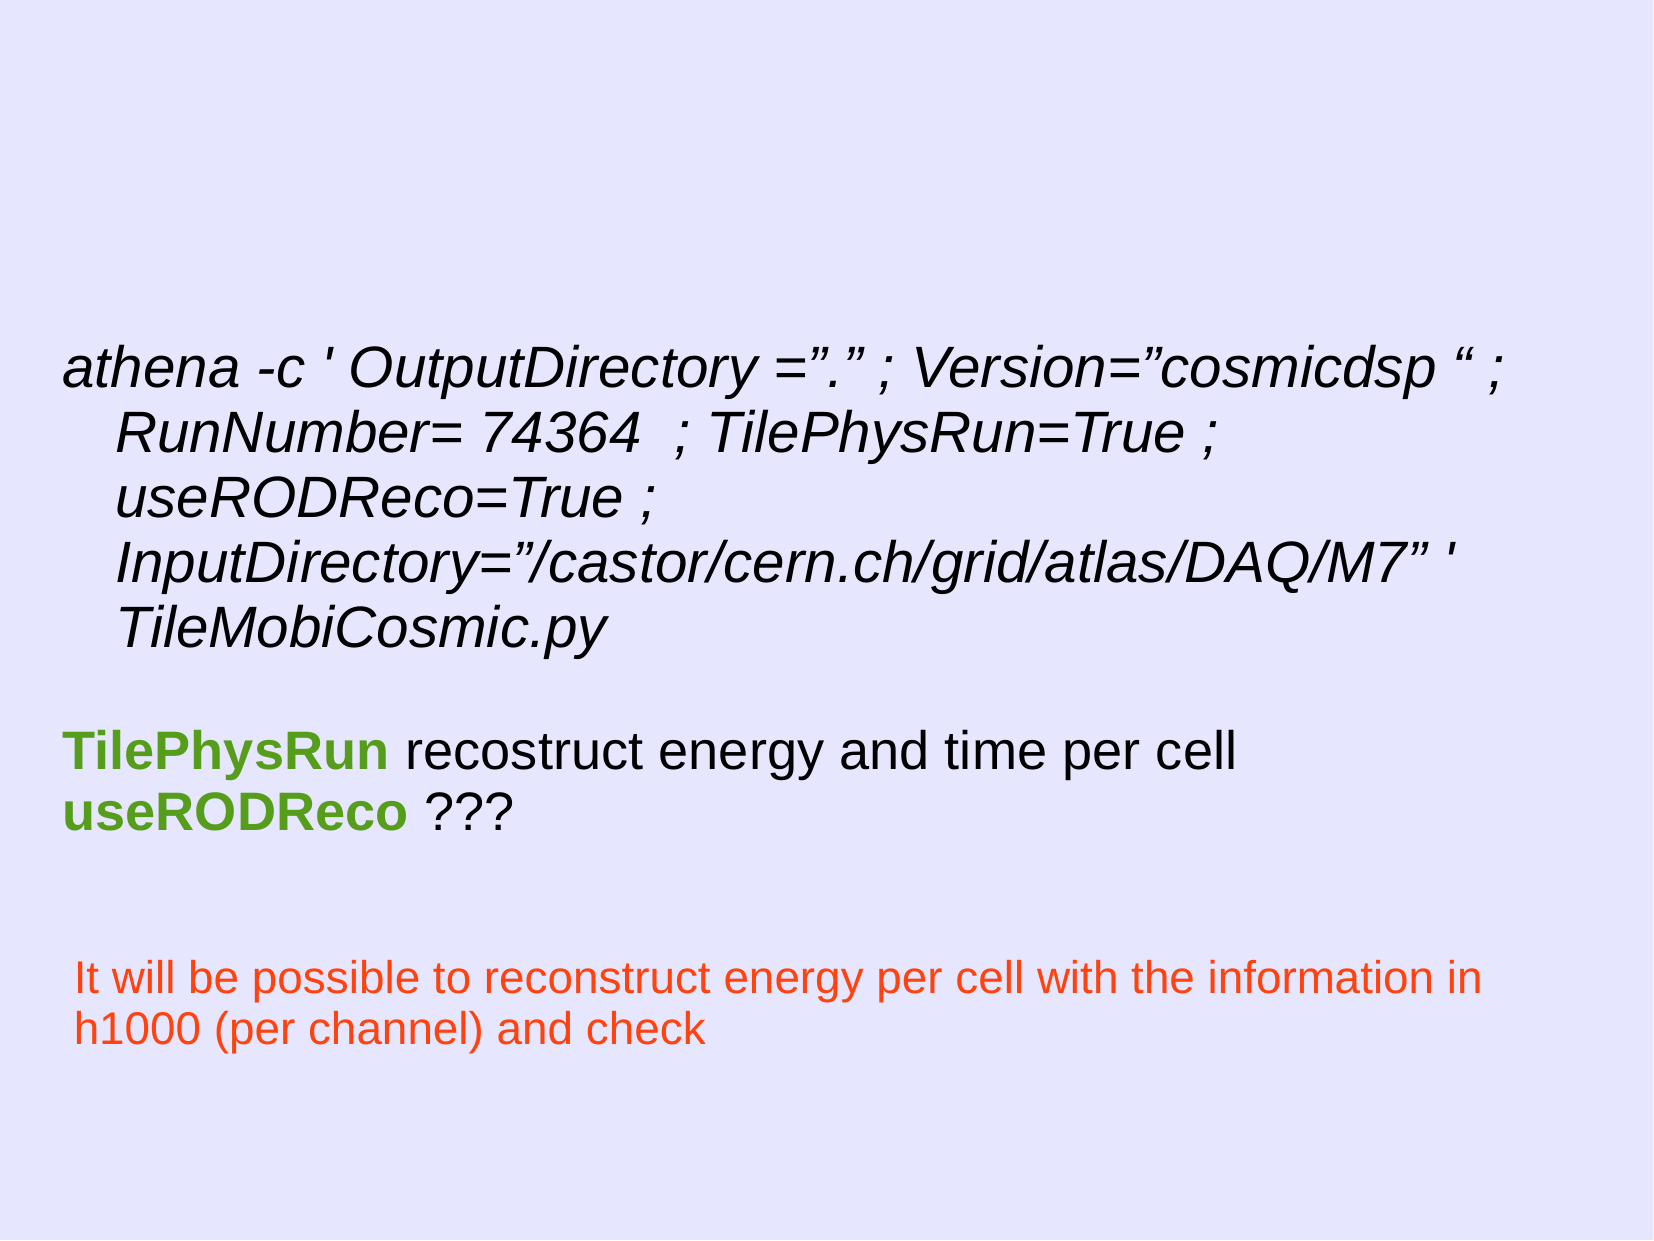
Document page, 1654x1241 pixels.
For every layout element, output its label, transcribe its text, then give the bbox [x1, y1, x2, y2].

text_box It will be possible to reconstruct energy per cell with the information in h1000 (per channel) and check [59, 944, 1595, 1063]
text_box athena -c ' OutputDirectory =”.” ; Version=”cosmicdsp “ ; RunNumber= 74364 ; TilePhysRun=True ; useRODReco=True ; InputDirectory=”/castor/cern.ch/grid/atlas/DAQ/M7” ' TileMobiCosmic.py TilePhysRun recostruct energy and time per cell useRODReco ??? [29, 327, 1565, 938]
